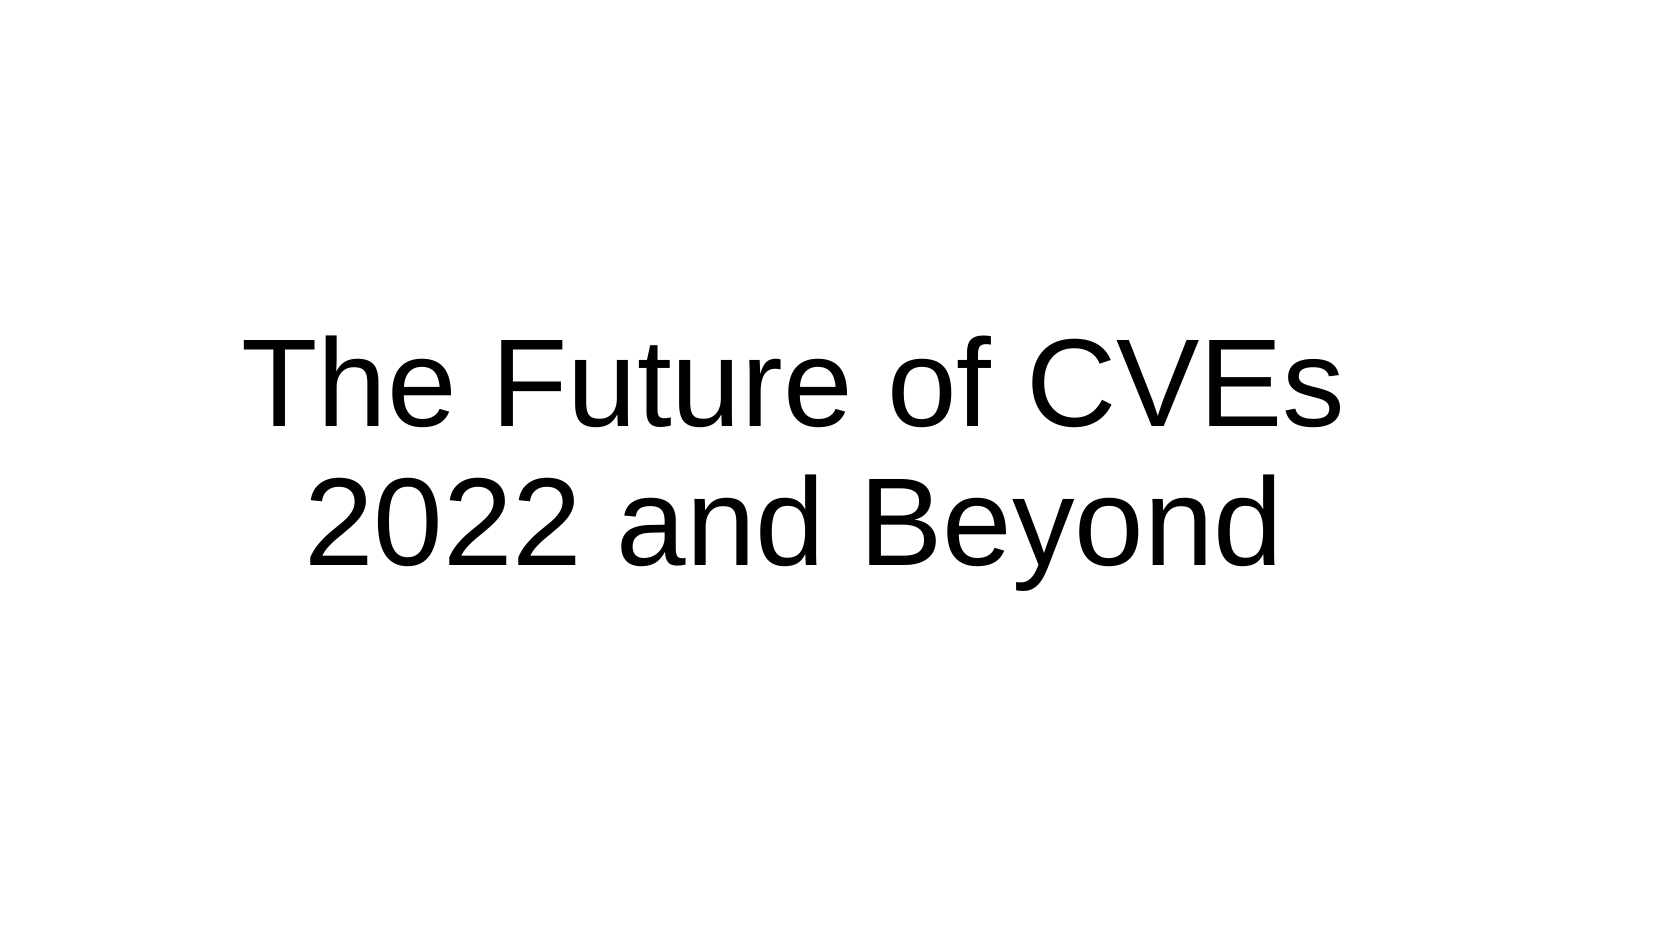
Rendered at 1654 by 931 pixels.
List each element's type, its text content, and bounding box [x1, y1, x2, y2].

title The Future of CVEs 2022 and Beyond [49, 312, 1539, 593]
